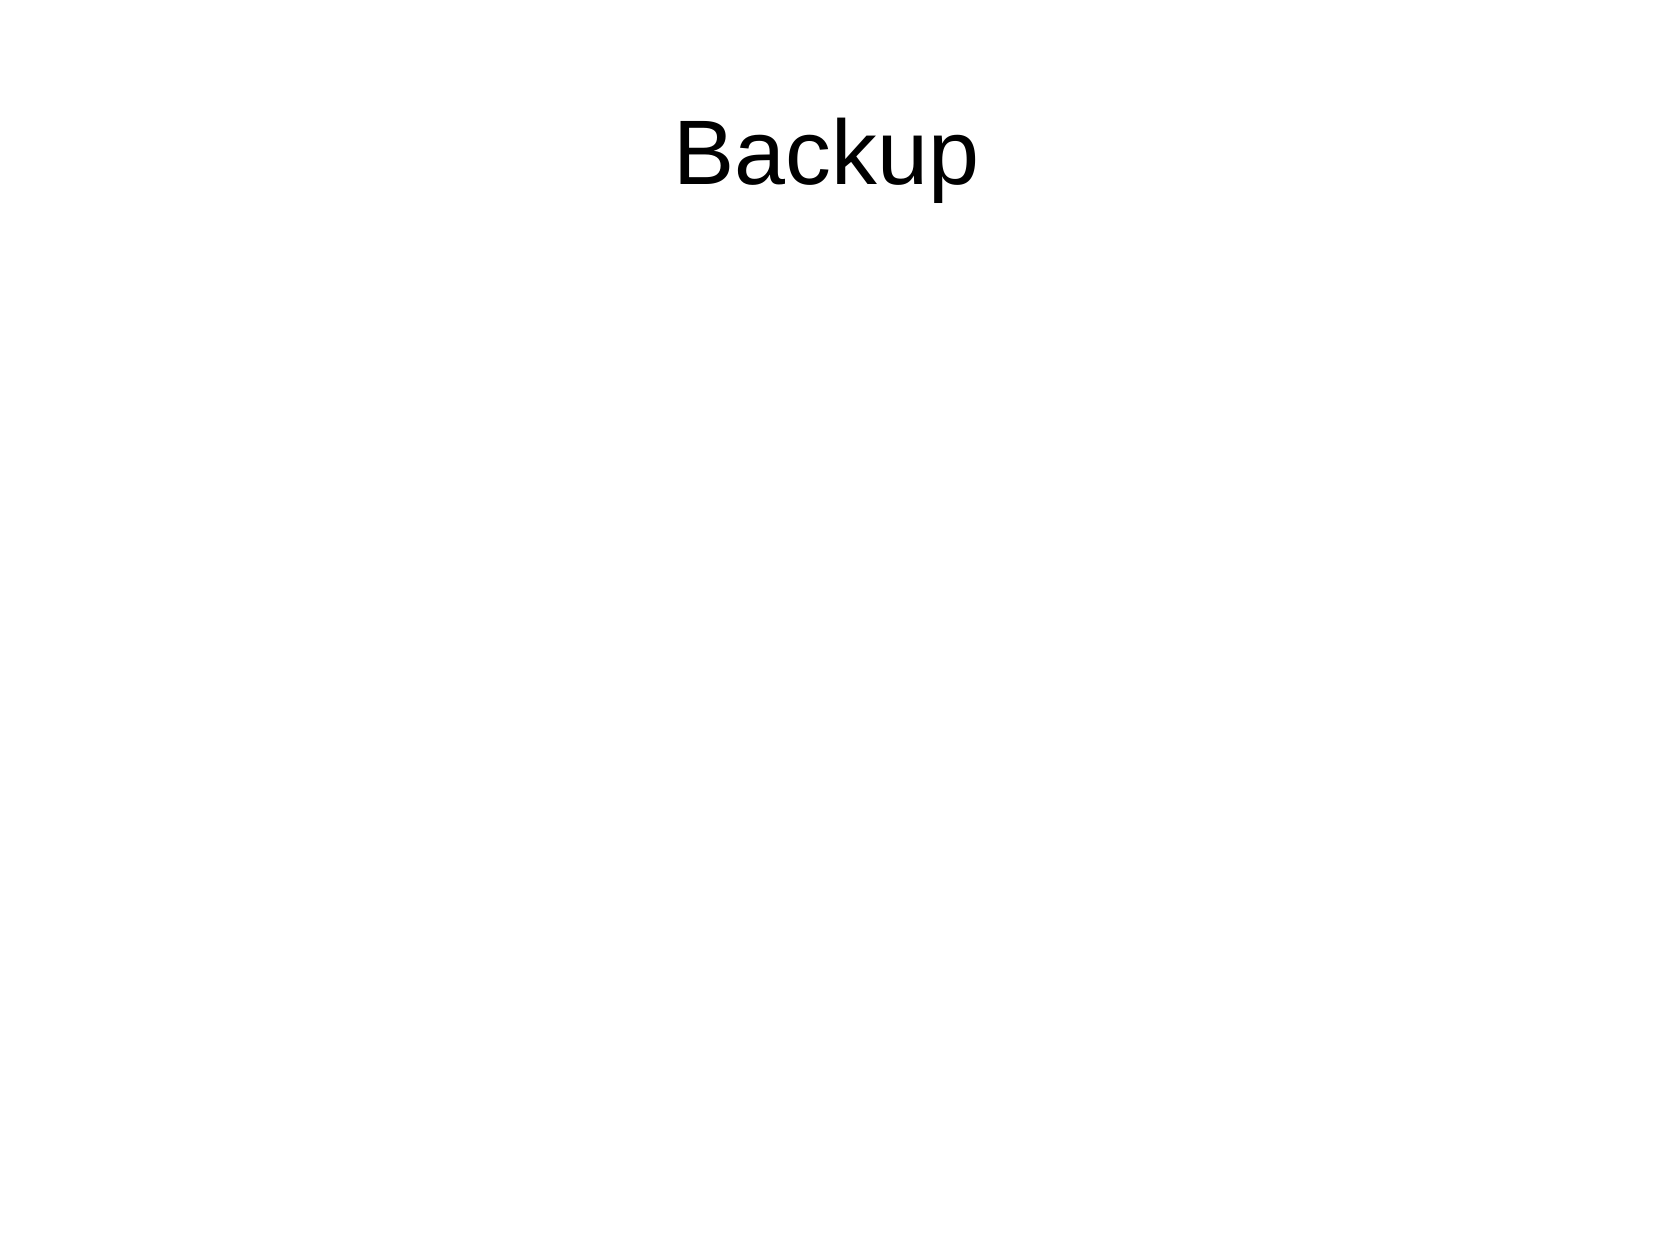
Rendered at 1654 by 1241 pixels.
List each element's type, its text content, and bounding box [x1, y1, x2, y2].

title Backup [82, 49, 1571, 257]
